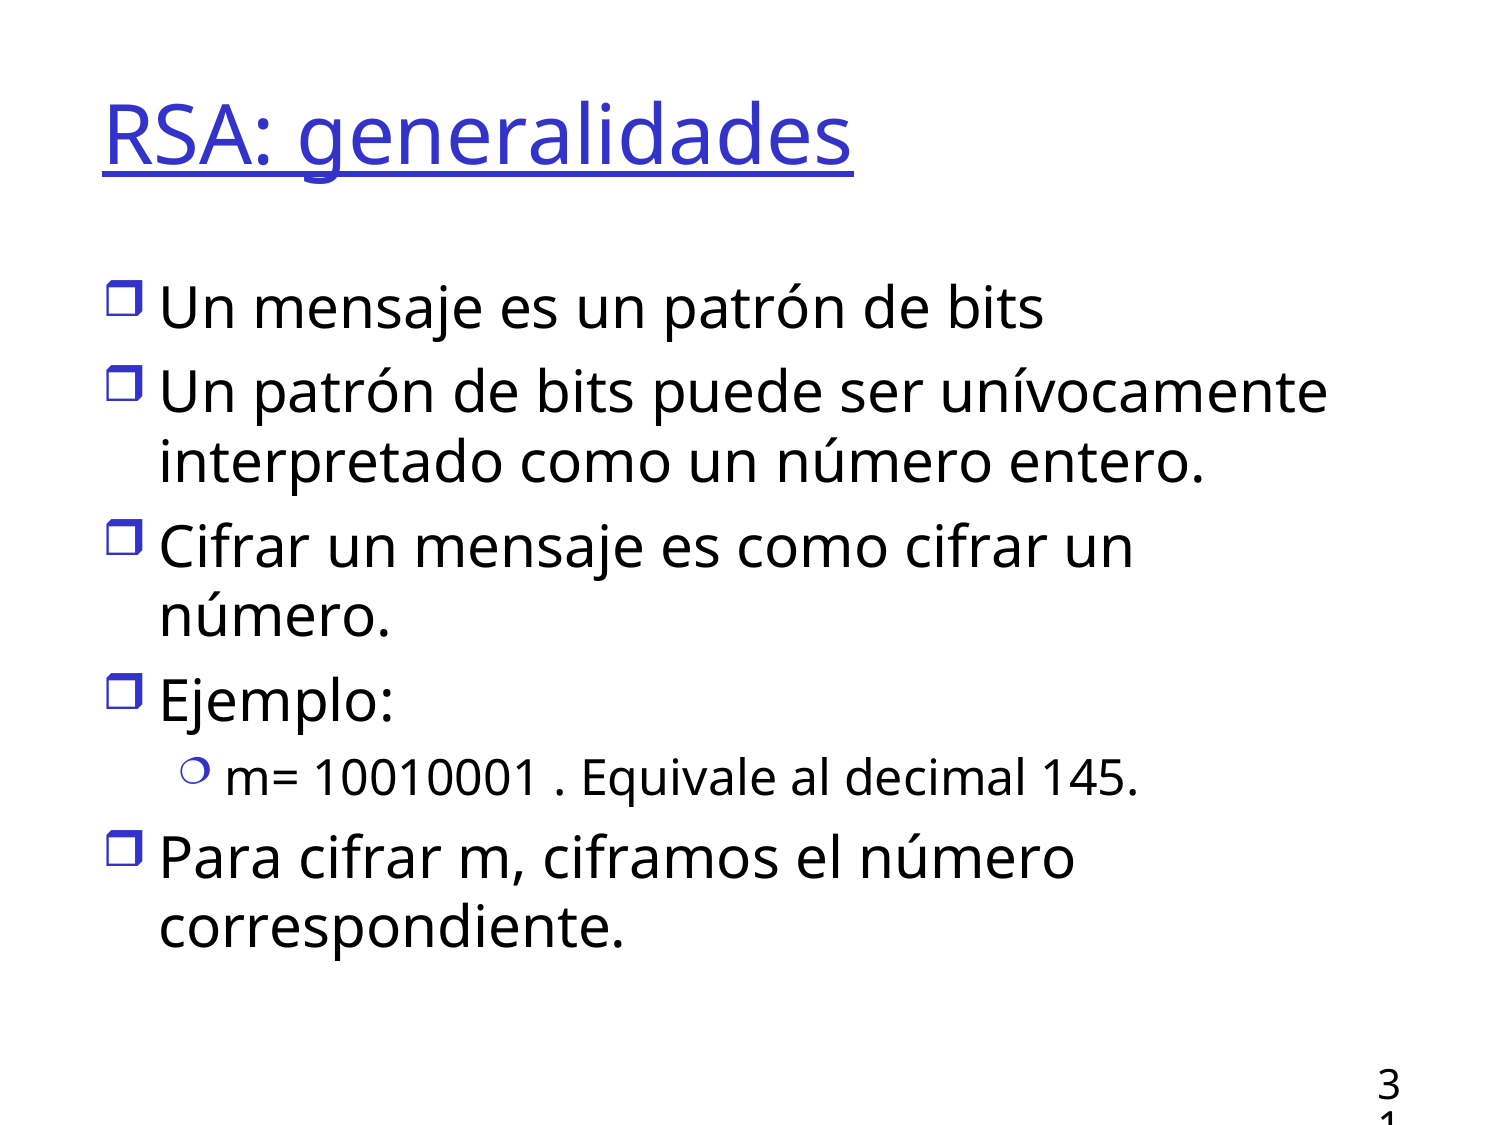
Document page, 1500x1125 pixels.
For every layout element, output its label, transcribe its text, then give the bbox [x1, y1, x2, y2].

title RSA: generalidades [87, 15, 1363, 247]
list Un mensaje es un patrón de bits Un patrón de bits puede ser unívocamente interpretado como un número entero. Cifrar un mensaje es como cifrar un número. Ejemplo: m= 10010001 . Equivale al decimal 145. Para cifrar m, ciframos el número correspondiente. [87, 262, 1363, 1006]
